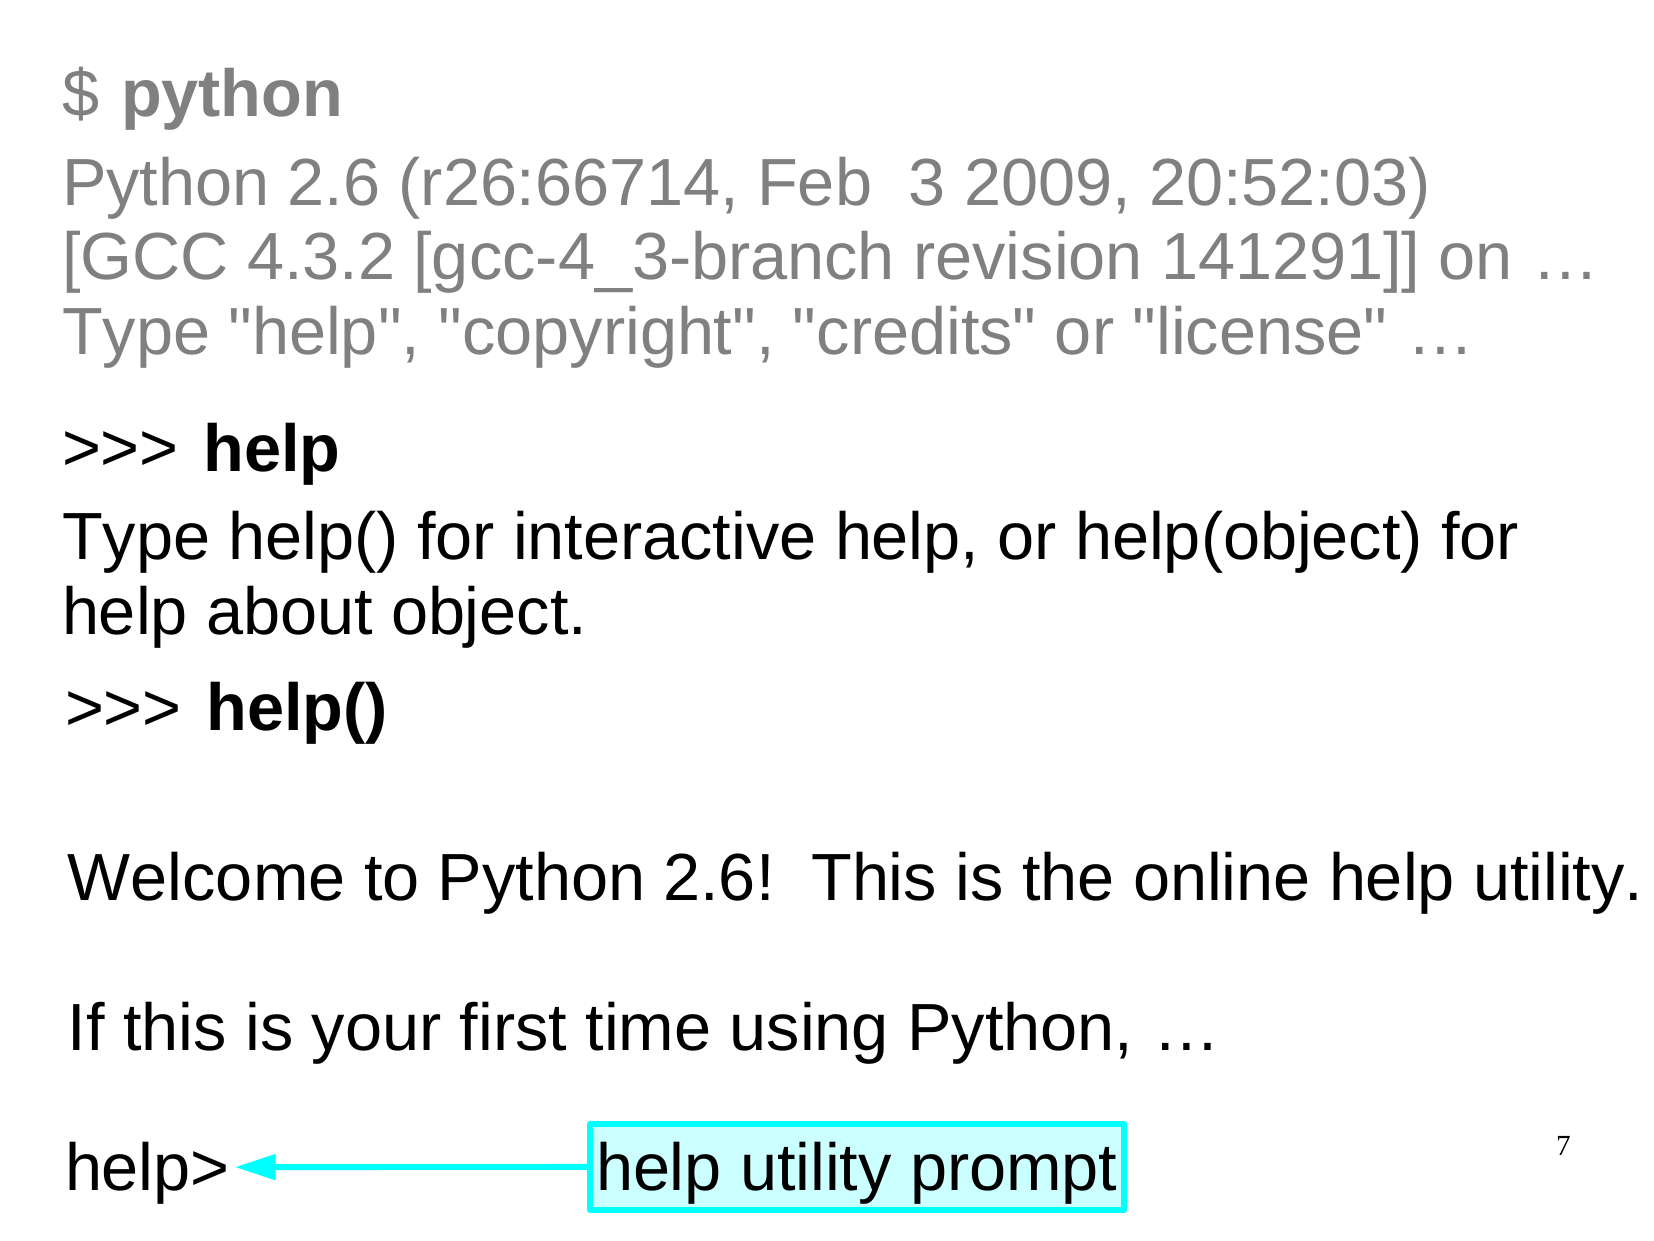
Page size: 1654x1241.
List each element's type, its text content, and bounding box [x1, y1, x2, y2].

text_box python [118, 53, 347, 134]
text_box help() [200, 667, 395, 749]
text_box Welcome to Python 2.6! This is the online help utility. If this is your first time using Python, … [59, 755, 1654, 1150]
text_box help utility prompt [590, 1123, 1124, 1211]
text_box >>> [59, 407, 183, 489]
text_box $ [59, 53, 103, 134]
text_box help> [59, 1126, 236, 1208]
text_box help [200, 407, 344, 489]
text_box Type help() for interactive help, or help(object) for help about object. [59, 496, 1543, 652]
text_box Python 2.6 (r26:66714, Feb 3 2009, 20:52:03) [GCC 4.3.2 [gcc-4_3-branch revision 141291]] on … Type "help", "copyright", "credits" or "license" … [59, 141, 1603, 372]
text_box >>> [59, 666, 188, 748]
